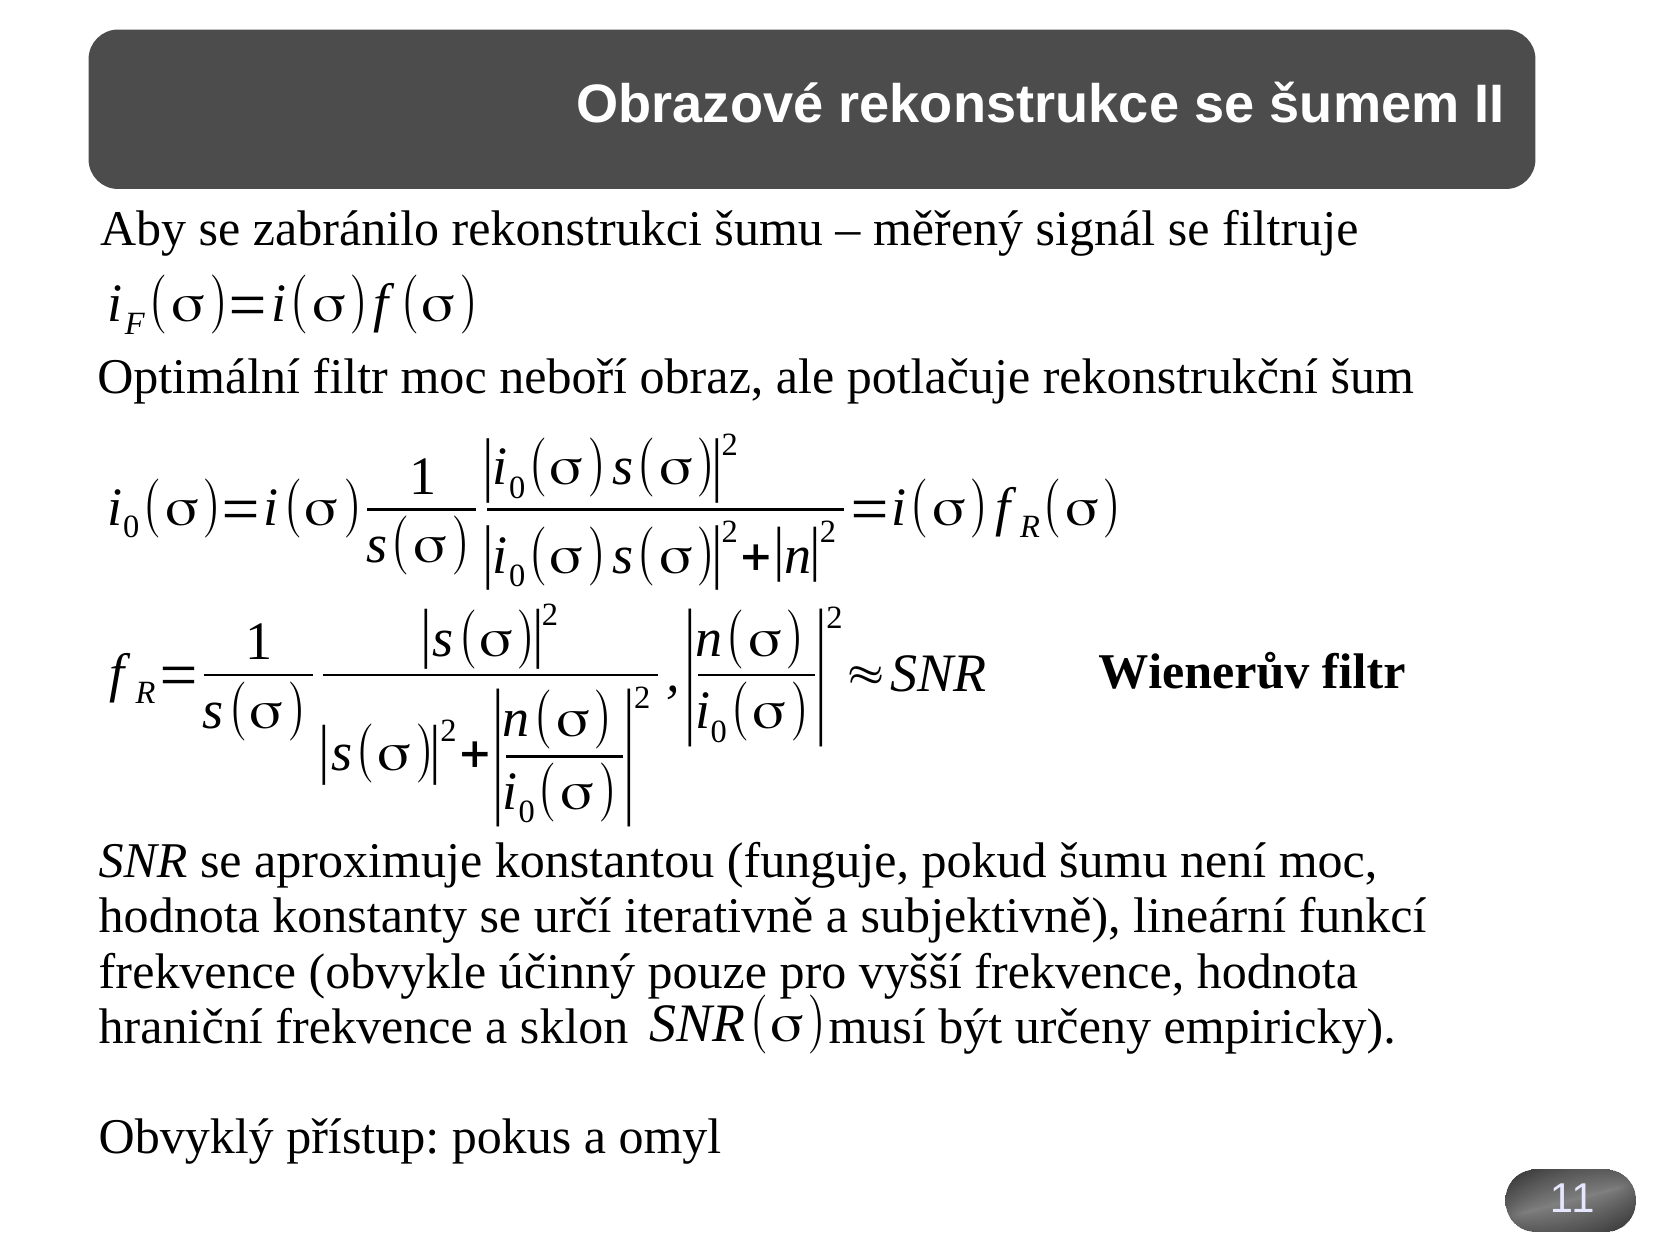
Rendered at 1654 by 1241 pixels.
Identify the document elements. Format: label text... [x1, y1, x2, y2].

chart [101, 271, 484, 342]
text_box Optimální filtr moc neboří obraz, ale potlačuje rekonstrukční šum [97, 348, 1413, 405]
text_box Aby se zabránilo rekonstrukci šumu – měřený signál se filtruje [100, 201, 1370, 257]
chart [641, 991, 833, 1058]
text_box Wienerův filtr [1098, 643, 1405, 700]
chart [101, 425, 1128, 830]
title Obrazové rekonstrukce se šumem II [118, 59, 1506, 148]
text_box SNR se aproximuje konstantou (funguje, pokud šumu není moc, hodnota konstanty se určí iterativně a subjektivně), lineární funkcí frekvence (obvykle účinný pouze pro vyšší frekvence, hodnota hraniční frekvence a sklon musí být určeny empiricky). Obvyklý přístup: pokus a omyl [98, 832, 1506, 1165]
picture [0, 0, 1654, 1241]
